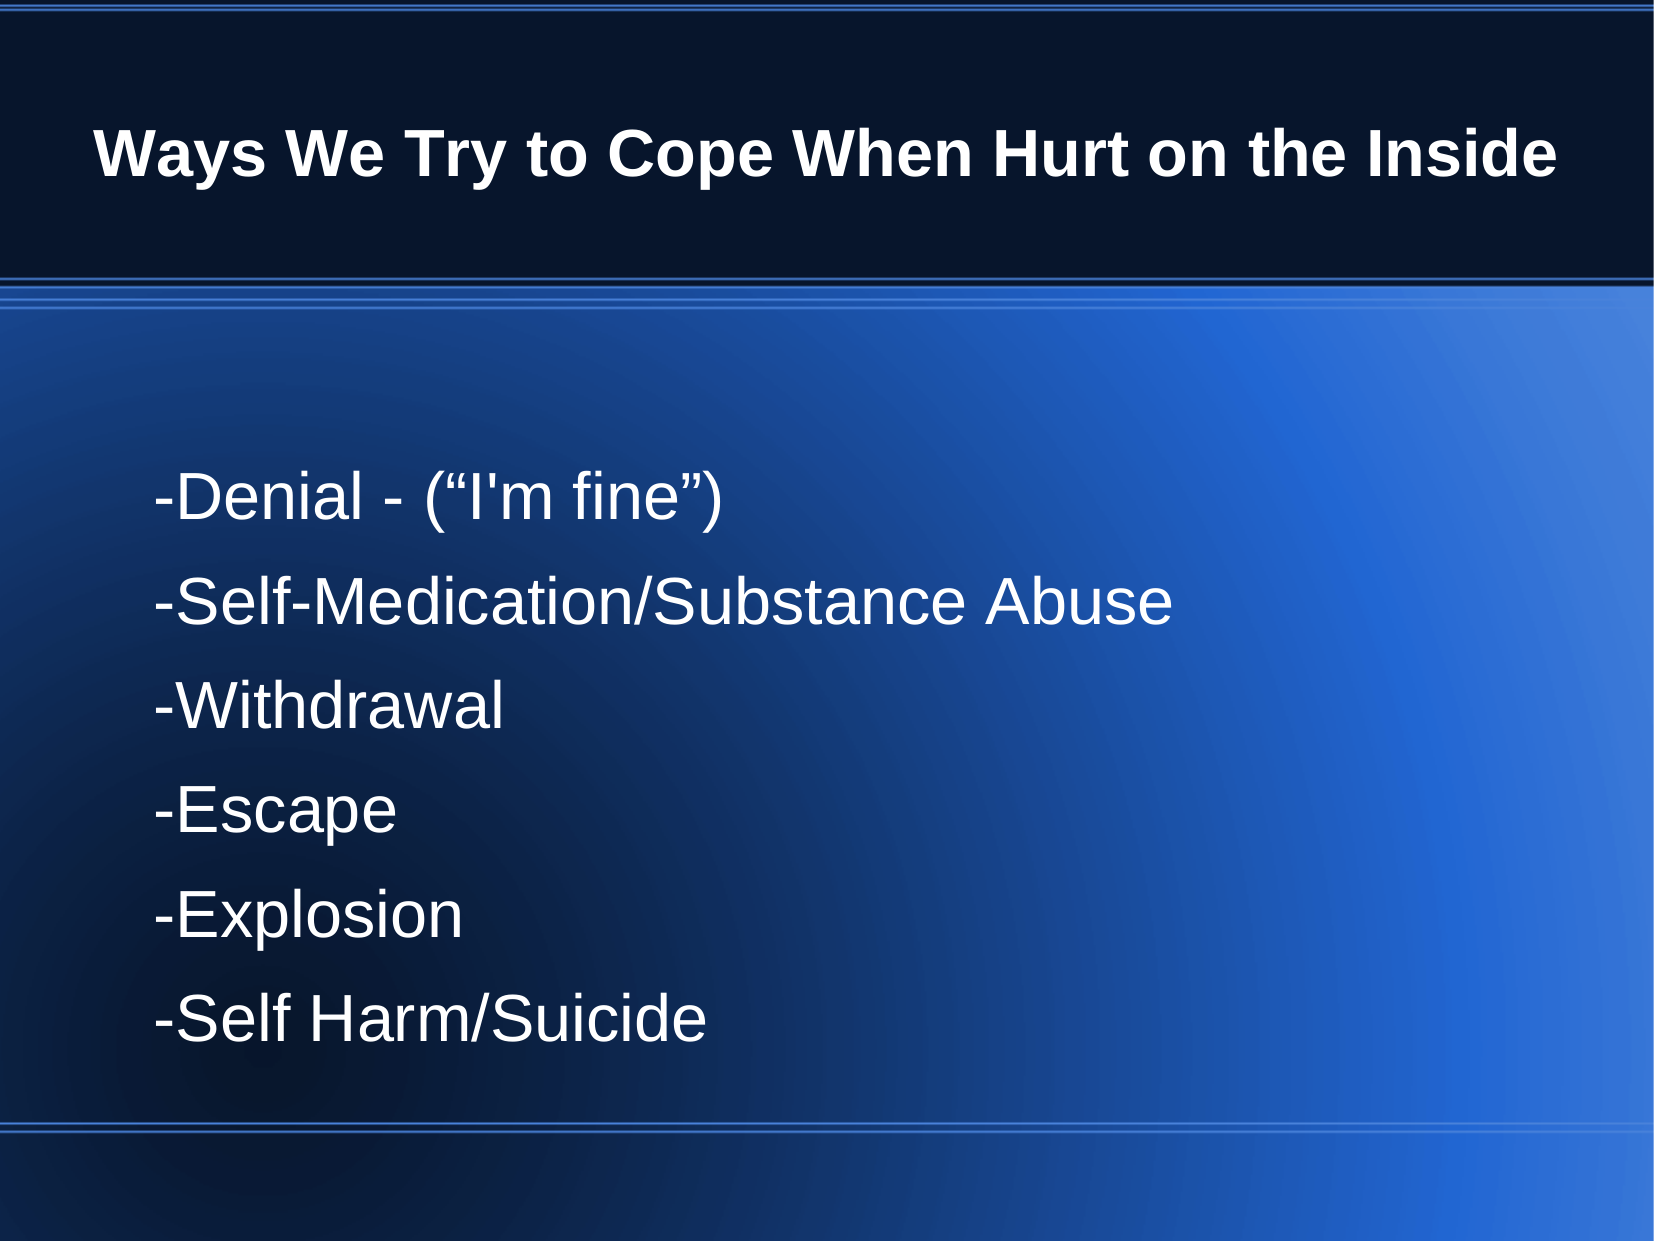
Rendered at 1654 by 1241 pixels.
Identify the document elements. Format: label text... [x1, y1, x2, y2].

title Ways We Try to Cope When Hurt on the Inside [82, 49, 1571, 257]
list -Denial - (“I'm fine”) -Self-Medication/Substance Abuse -Withdrawal -Escape -Explosion -Self Harm/Suicide [82, 355, 1571, 1241]
picture [0, 0, 1654, 1241]
